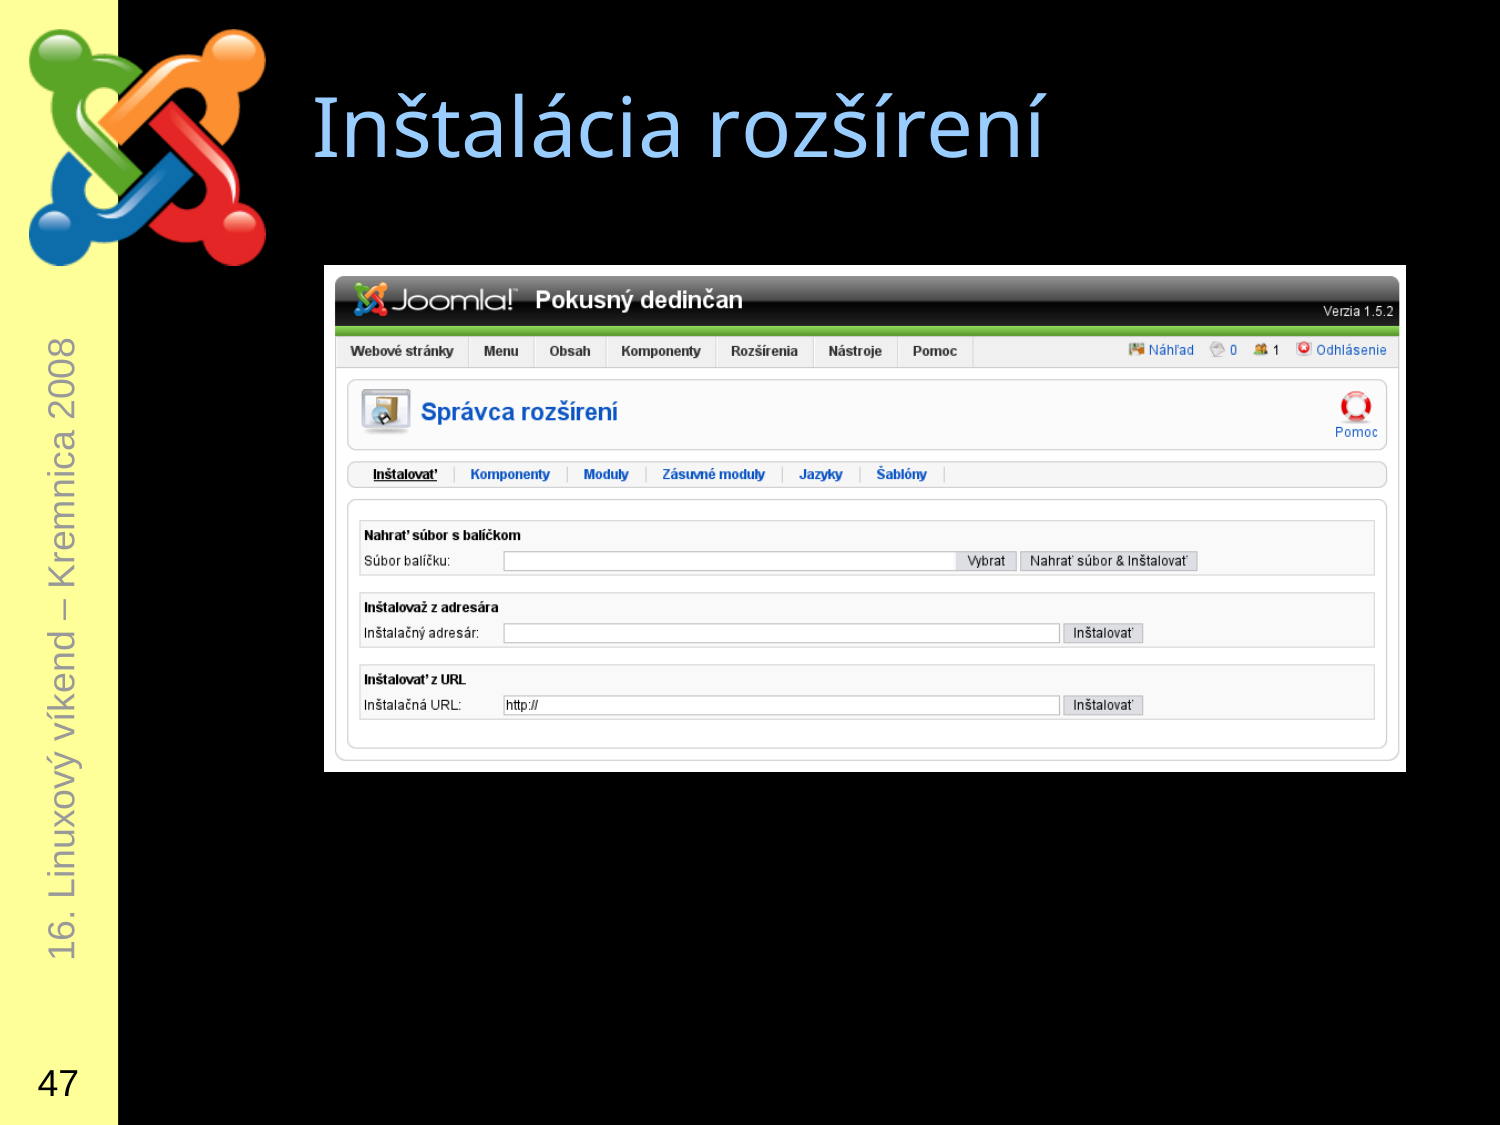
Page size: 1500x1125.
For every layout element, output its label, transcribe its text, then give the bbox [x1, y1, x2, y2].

picture [324, 265, 1406, 772]
picture [29, 29, 266, 266]
title Inštalácia rozšírení [312, 24, 1450, 226]
